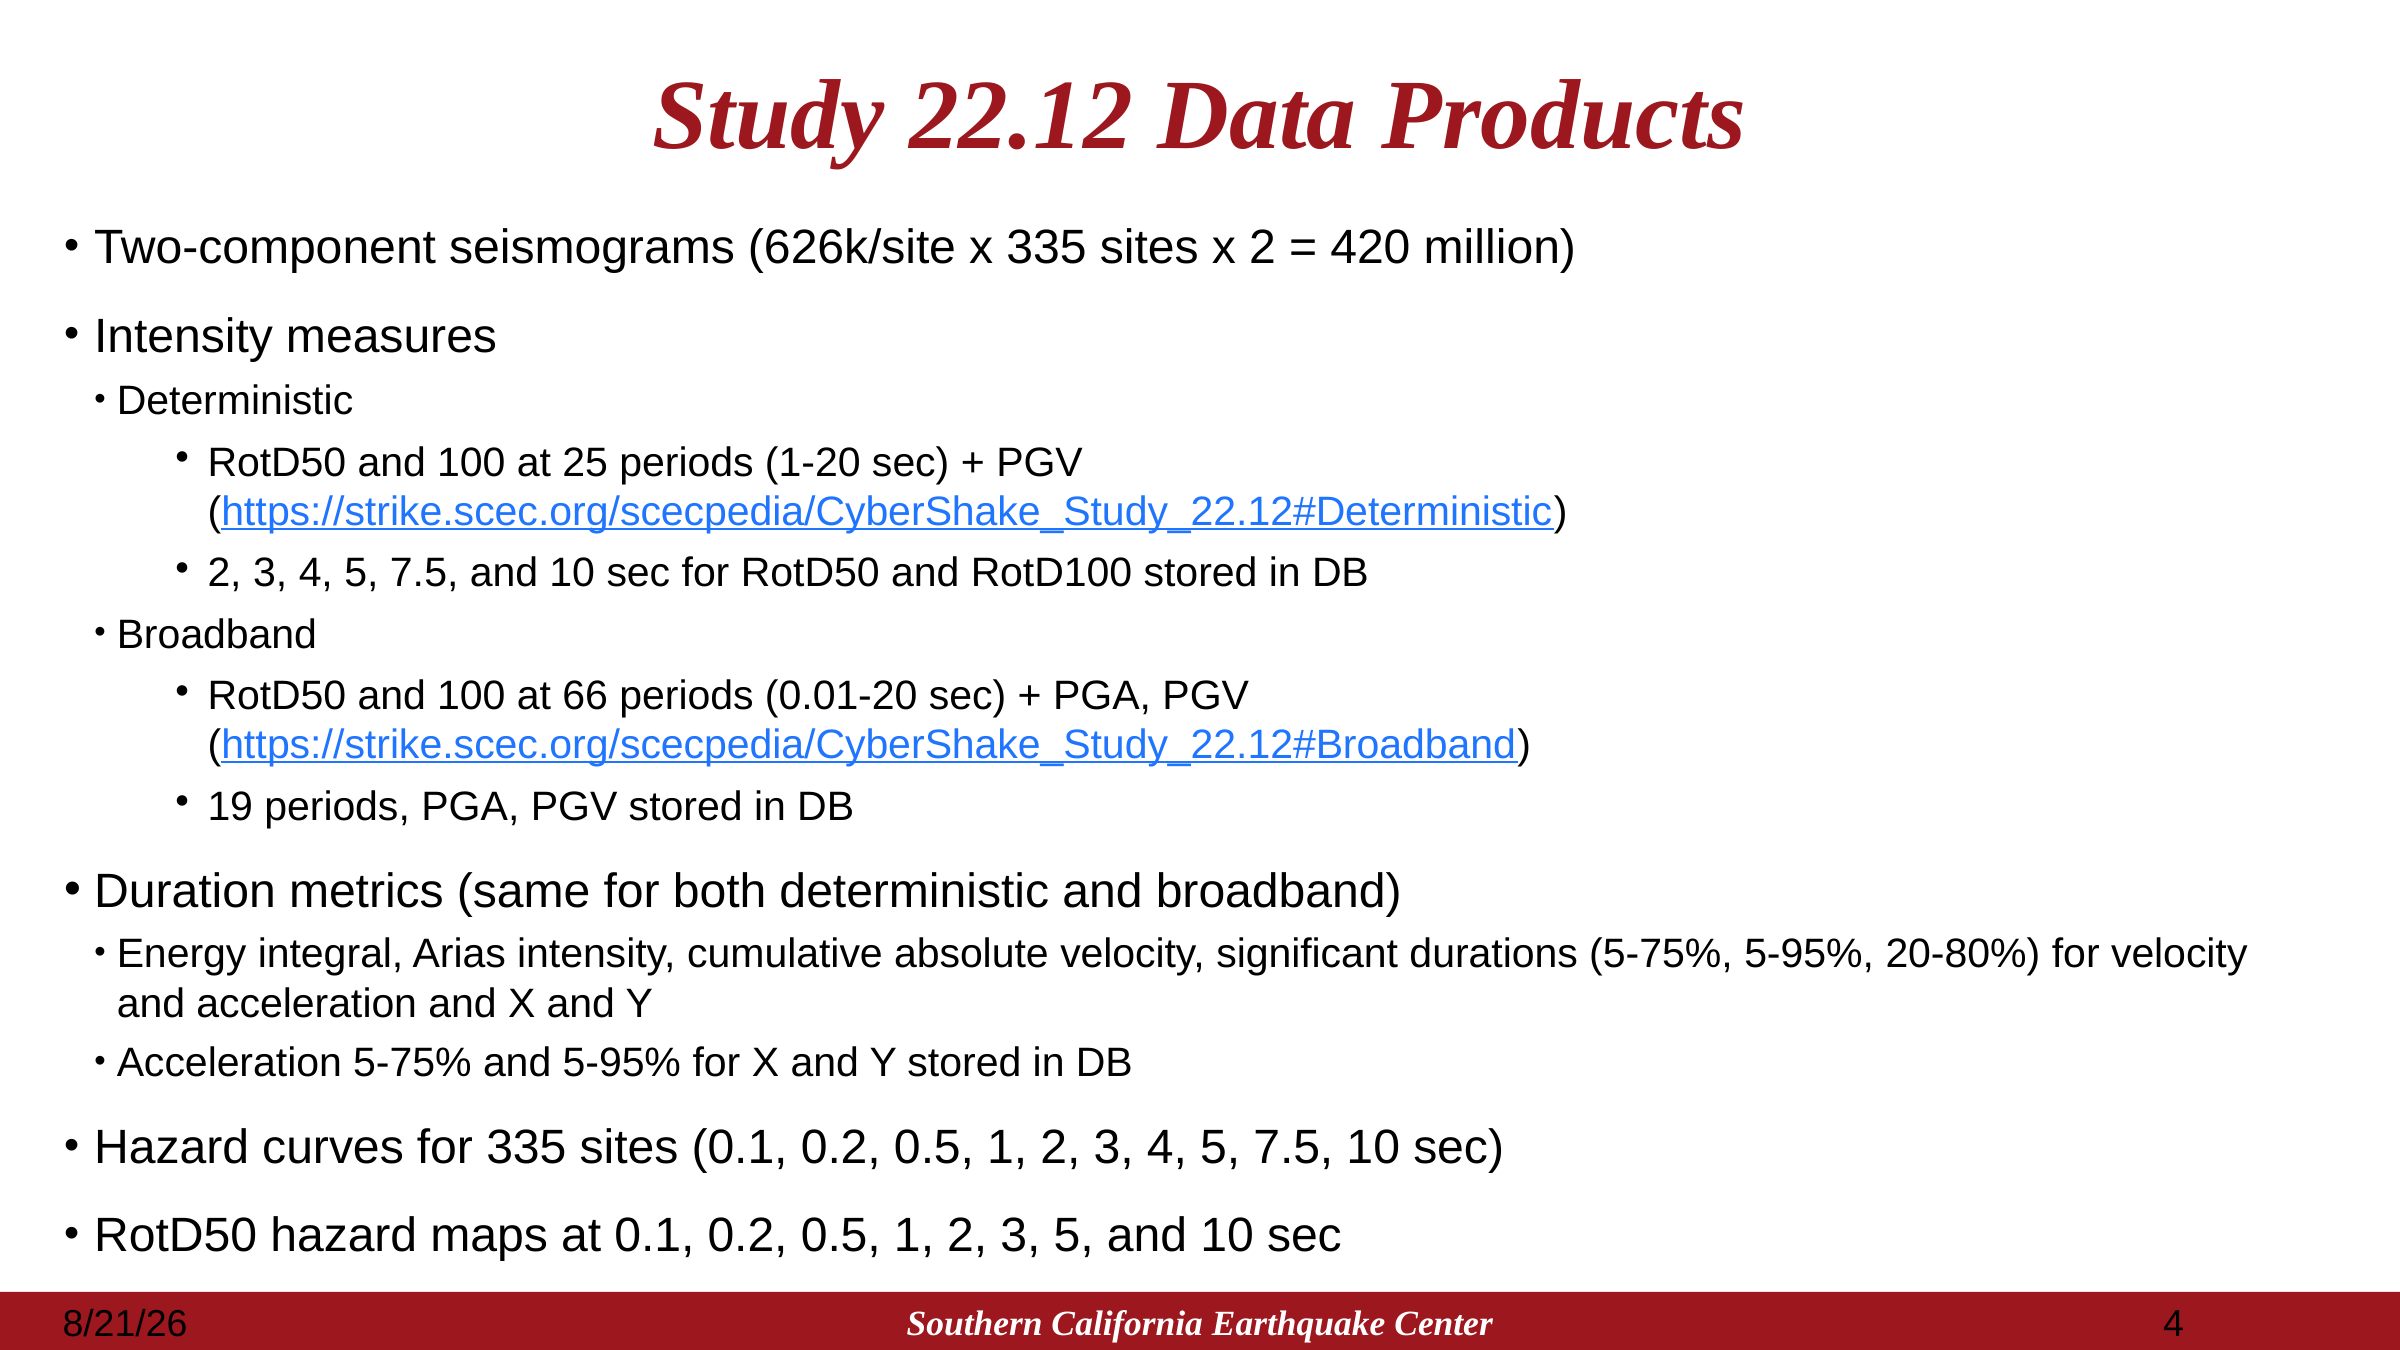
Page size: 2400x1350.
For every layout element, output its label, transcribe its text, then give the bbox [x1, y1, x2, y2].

text_box Southern California Earthquake Center [794, 1285, 1606, 1350]
text_box 04/11/2023 [44, 1303, 320, 1339]
text_box <number> [2145, 1303, 2371, 1339]
text_box Two-component seismograms (626k/site x 335 sites x 2 = 420 million) Intensity measures Deterministic RotD50 and 100 at 25 periods (1-20 sec) + PGV (https://strike.scec.org/scecpedia/CyberShake_Study_22.12#Deterministic) 2, 3, 4, 5, 7.5, and 10 sec for RotD50 and RotD100 stored in DB Broadband RotD50 and 100 at 66 periods (0.01-20 sec) + PGA, PGV (https://strike.scec.org/scecpedia/CyberShake_Study_22.12#Broadband) 19 periods, PGA, PGV stored in DB Duration metrics (same for both deterministic and broadband) Energy integral, Arias intensity, cumulative absolute velocity, significant durations (5-75%, 5-95%, 20-80%) for velocity and acceleration and X and Y Acceleration 5-75% and 5-95% for X and Y stored in DB Hazard curves for 335 sites (0.1, 0.2, 0.5, 1, 2, 3, 4, 5, 7.5, 10 sec) RotD50 hazard maps at 0.1, 0.2, 0.5, 1, 2, 3, 5, and 10 sec [44, 206, 2326, 1272]
text_box Study 22.12 Data Products [59, 53, 2341, 180]
